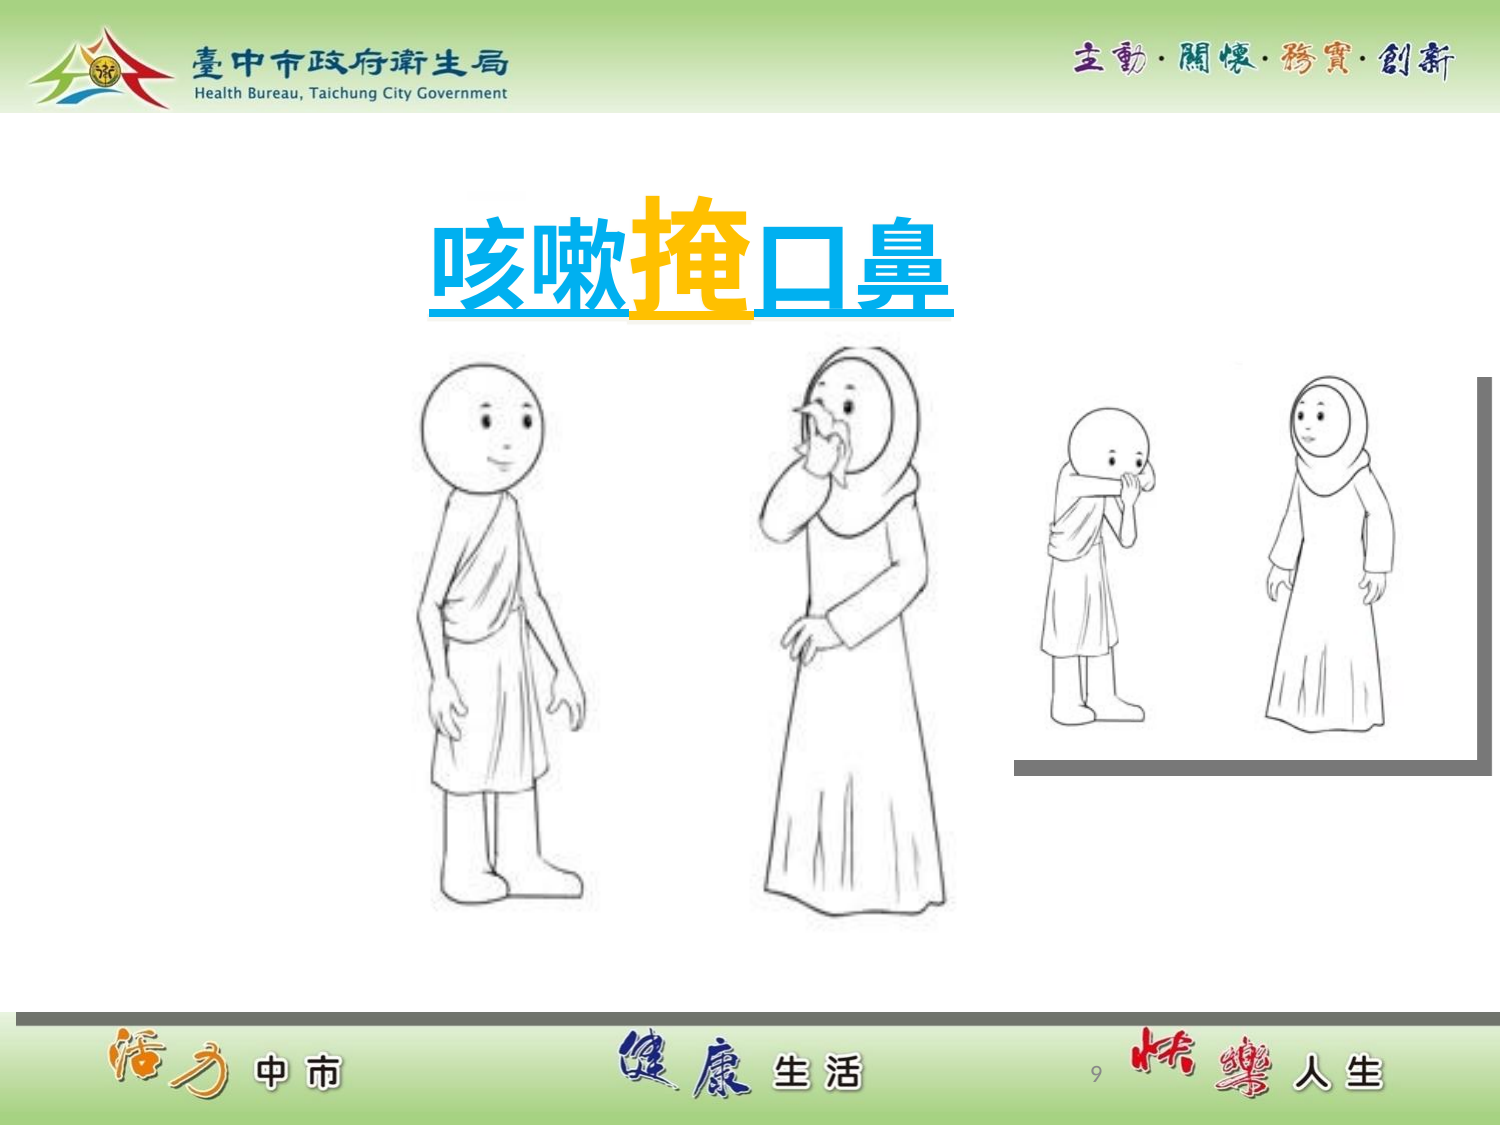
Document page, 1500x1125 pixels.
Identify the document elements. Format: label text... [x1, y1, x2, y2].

text_box [1074, 1042, 1426, 1103]
text_box 咳嗽掩口鼻 [76, 169, 1306, 336]
picture [0, 113, 1500, 1012]
